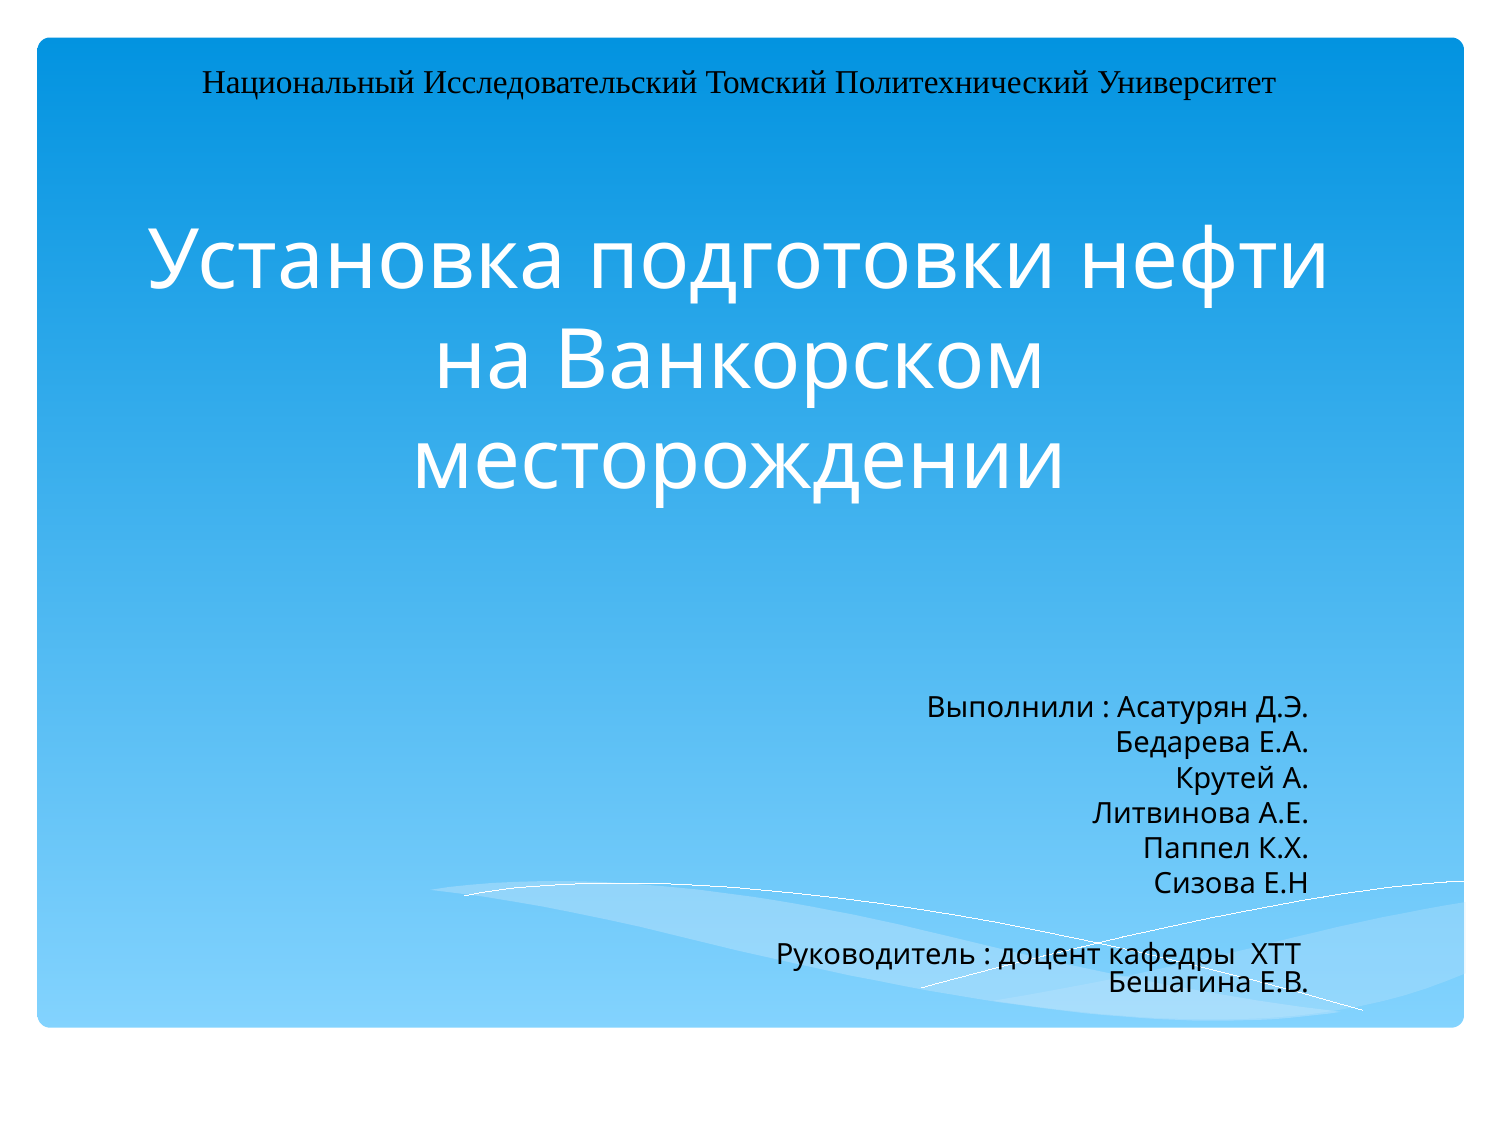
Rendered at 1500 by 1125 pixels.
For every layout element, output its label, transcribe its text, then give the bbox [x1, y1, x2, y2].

text_box Национальный Исследовательский Томский Политехнический Университет [79, 56, 1401, 109]
title Установка подготовки нефти на Ванкорском месторождении [102, 271, 1378, 513]
text_box Выполнили : Асатурян Д.Э. Бедарева Е.А. Крутей А. Литвинова А.Е. Паппел К.Х. Сизова Е.Н Руководитель : доцент кафедры ХТТ Бешагина Е.В. [760, 687, 1468, 983]
